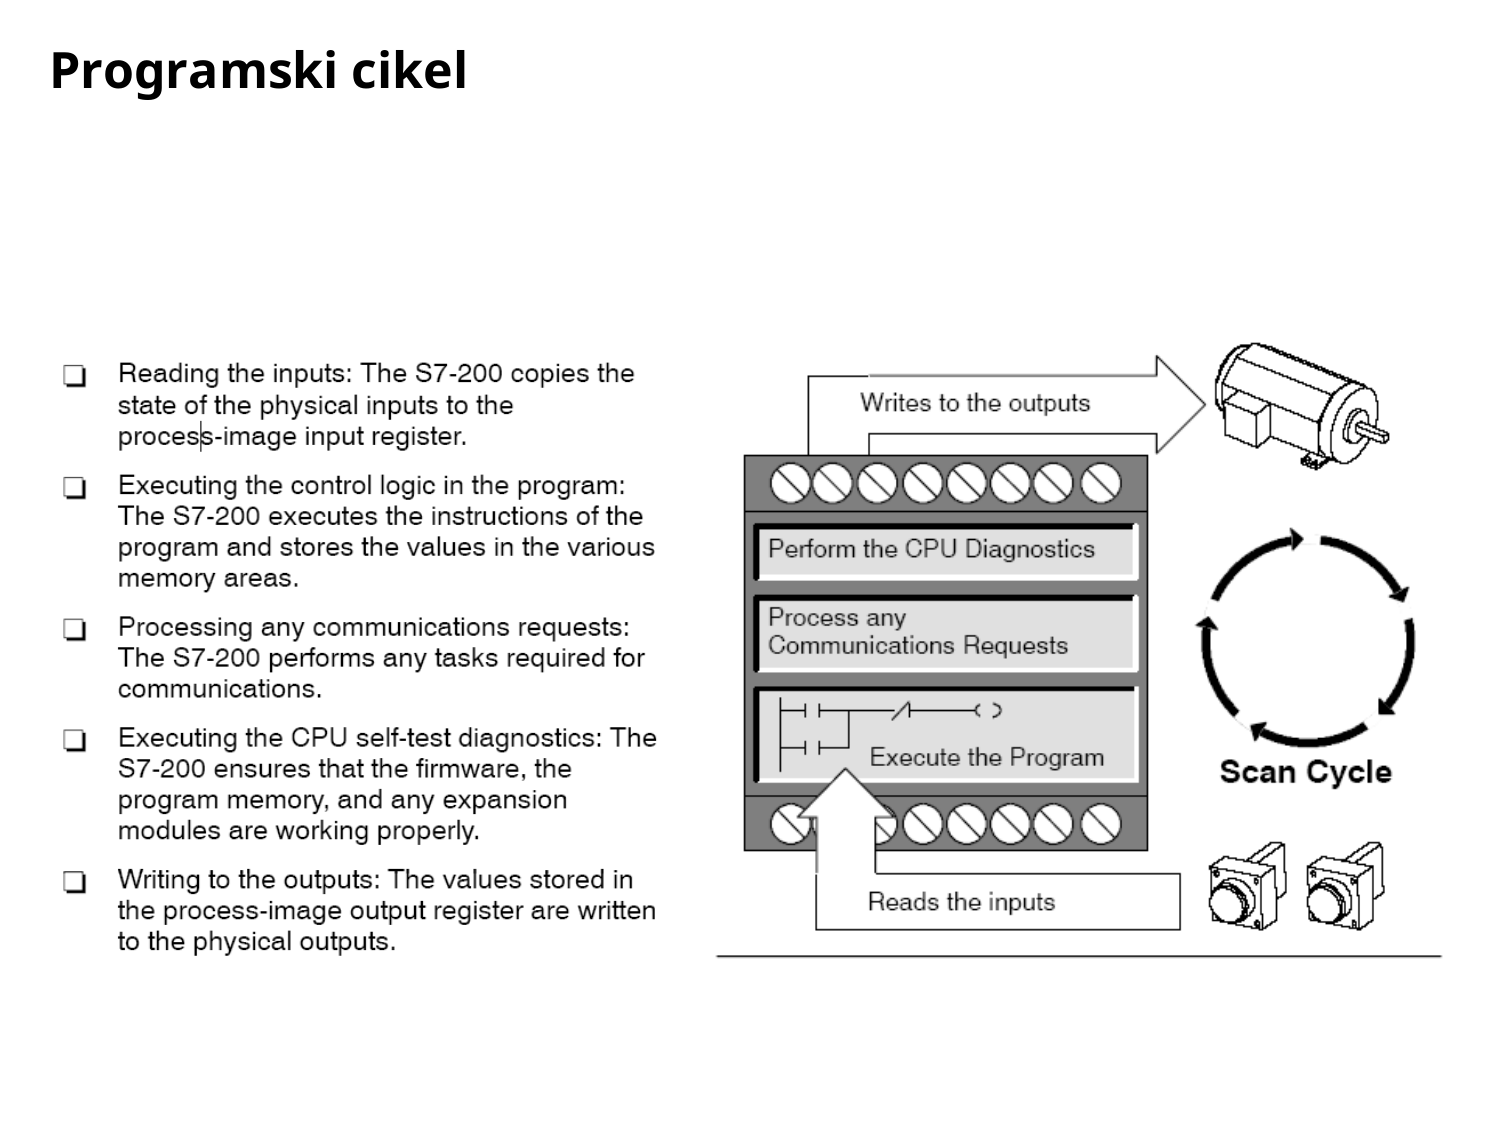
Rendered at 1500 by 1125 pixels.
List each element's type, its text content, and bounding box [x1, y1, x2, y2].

picture [699, 312, 1458, 979]
picture [37, 349, 663, 957]
text_box Programski cikel [34, 30, 484, 106]
